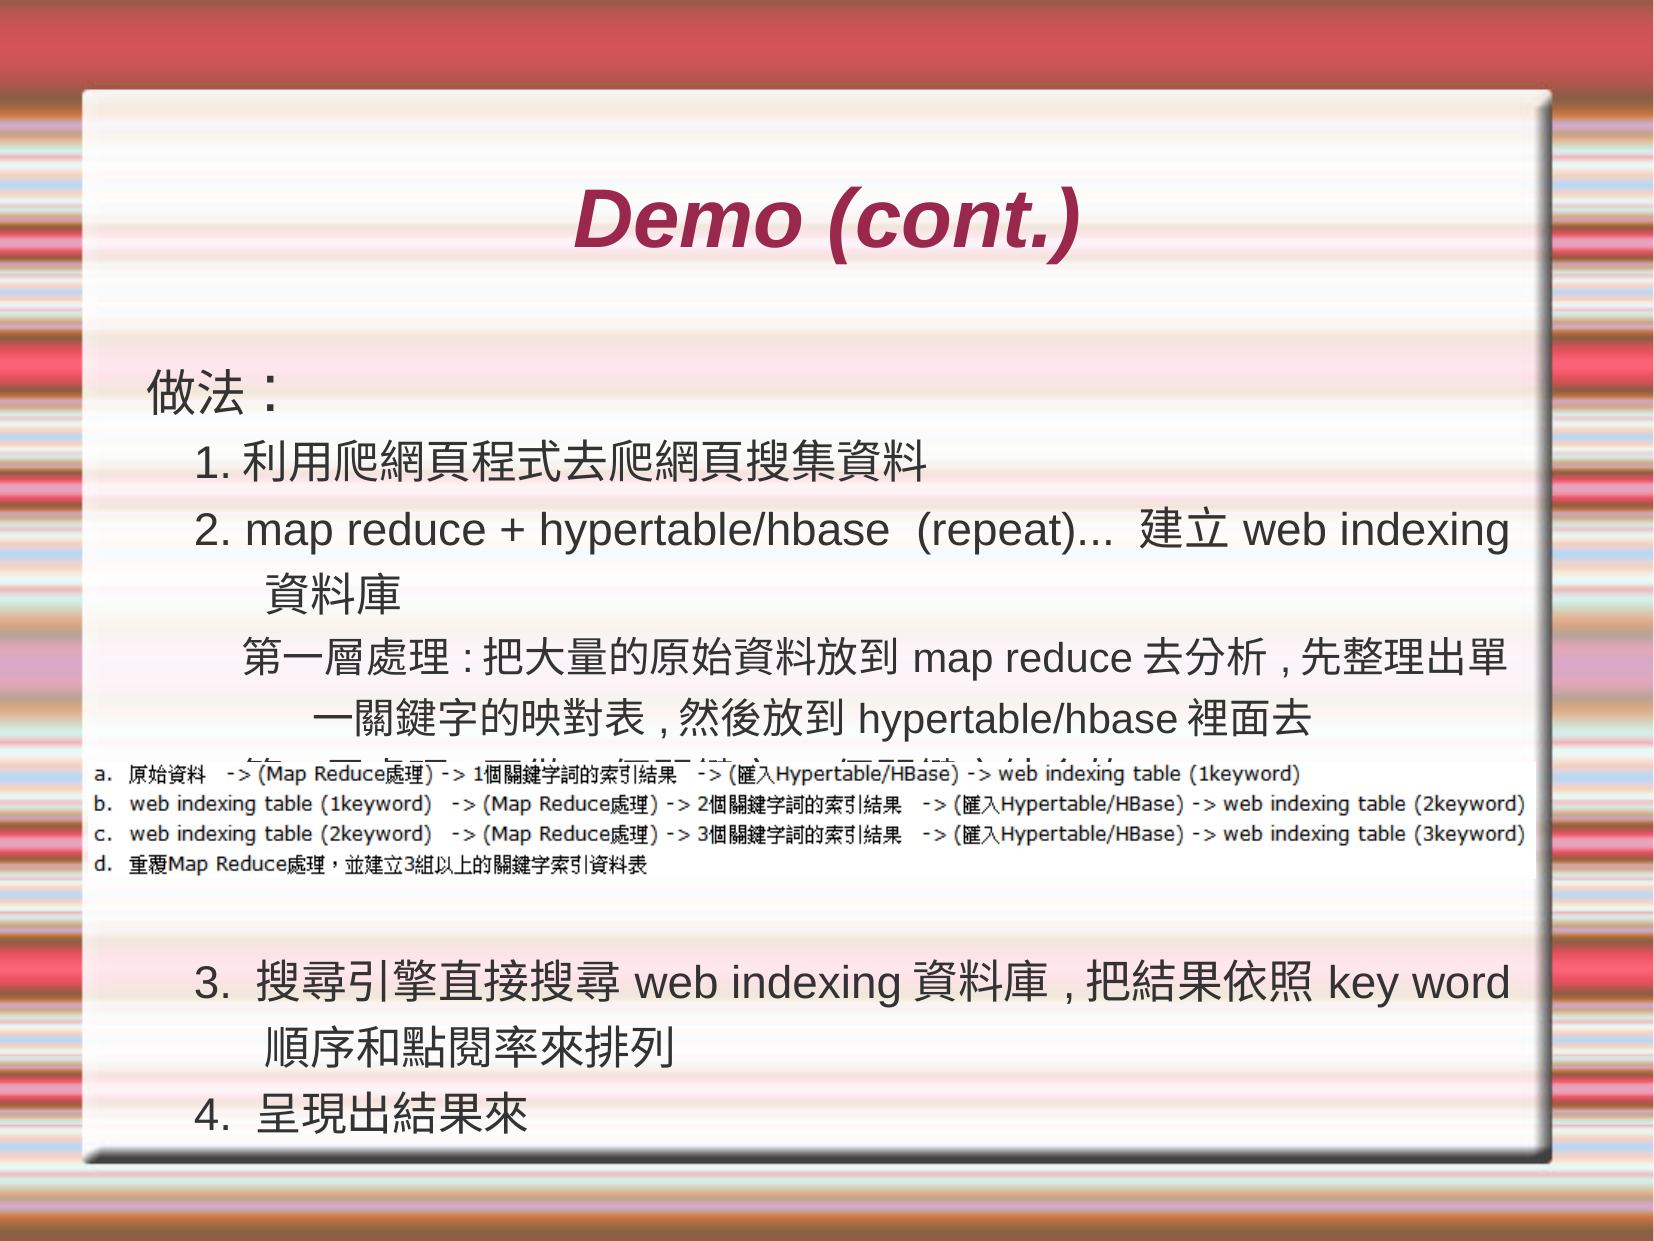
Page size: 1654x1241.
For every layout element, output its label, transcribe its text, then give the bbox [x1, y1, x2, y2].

list 做法: 1.利用爬網頁程式去爬網頁搜集資料 2. map reduce + hypertable/hbase (repeat)... 建立web indexing資料庫 第一層處理:把大量的原始資料放到map reduce去分析,先整理出單一關鍵字的映對表,然後放到hypertable/hbase裡面去 第二層處理:再做2個關鍵字,3個關鍵字結合的web indexing 3. 搜尋引擎直接搜尋web indexing資料庫,把結果依照key word 順序和點閱率來排列 4. 呈現出結果來 [134, 879, 1516, 1118]
list 做法: 1.利用爬網頁程式去爬網頁搜集資料 2. map reduce + hypertable/hbase (repeat)... 建立web indexing資料庫 第一層處理:把大量的原始資料放到map reduce去分析,先整理出單一關鍵字的映對表,然後放到hypertable/hbase裡面去 第二層處理:再做2個關鍵字,3個關鍵字結合的web indexing 3. 搜尋引擎直接搜尋web indexing資料庫,把結果依照key word 順序和點閱率來排列 4. 呈現出結果來 [134, 350, 1516, 762]
title Demo (cont.) [121, 122, 1534, 315]
picture [0, 0, 1654, 1241]
